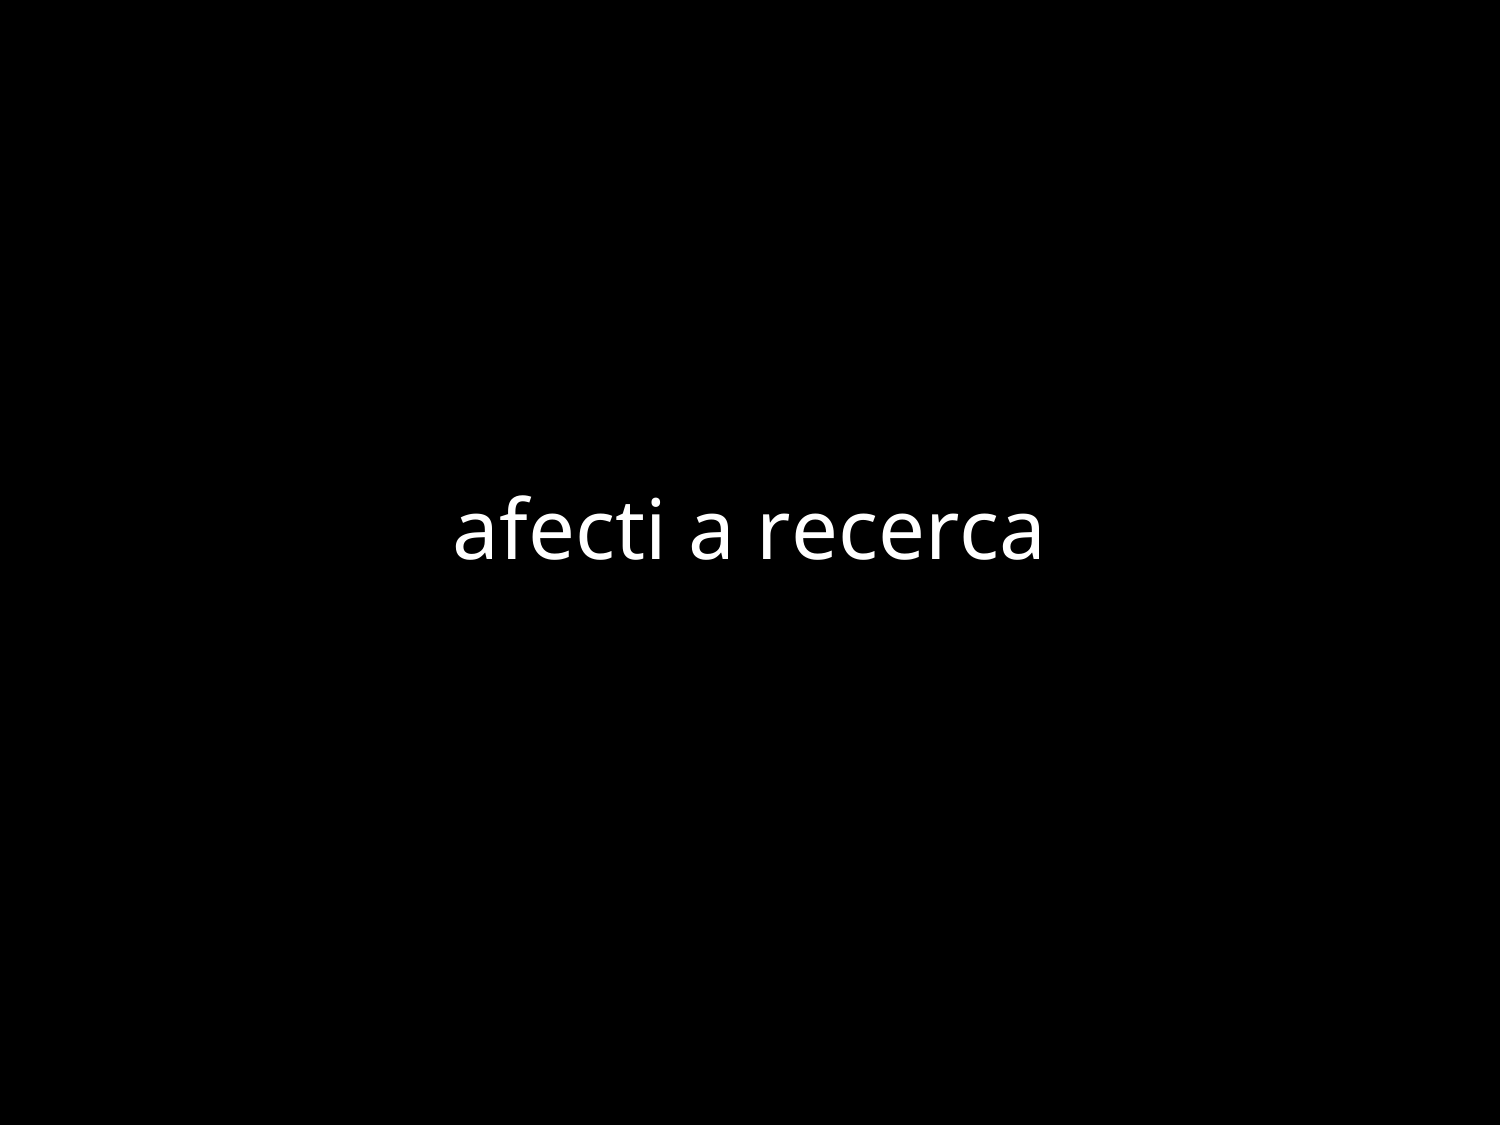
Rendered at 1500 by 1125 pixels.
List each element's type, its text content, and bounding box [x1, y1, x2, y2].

title afecti a recerca [112, 349, 1388, 591]
